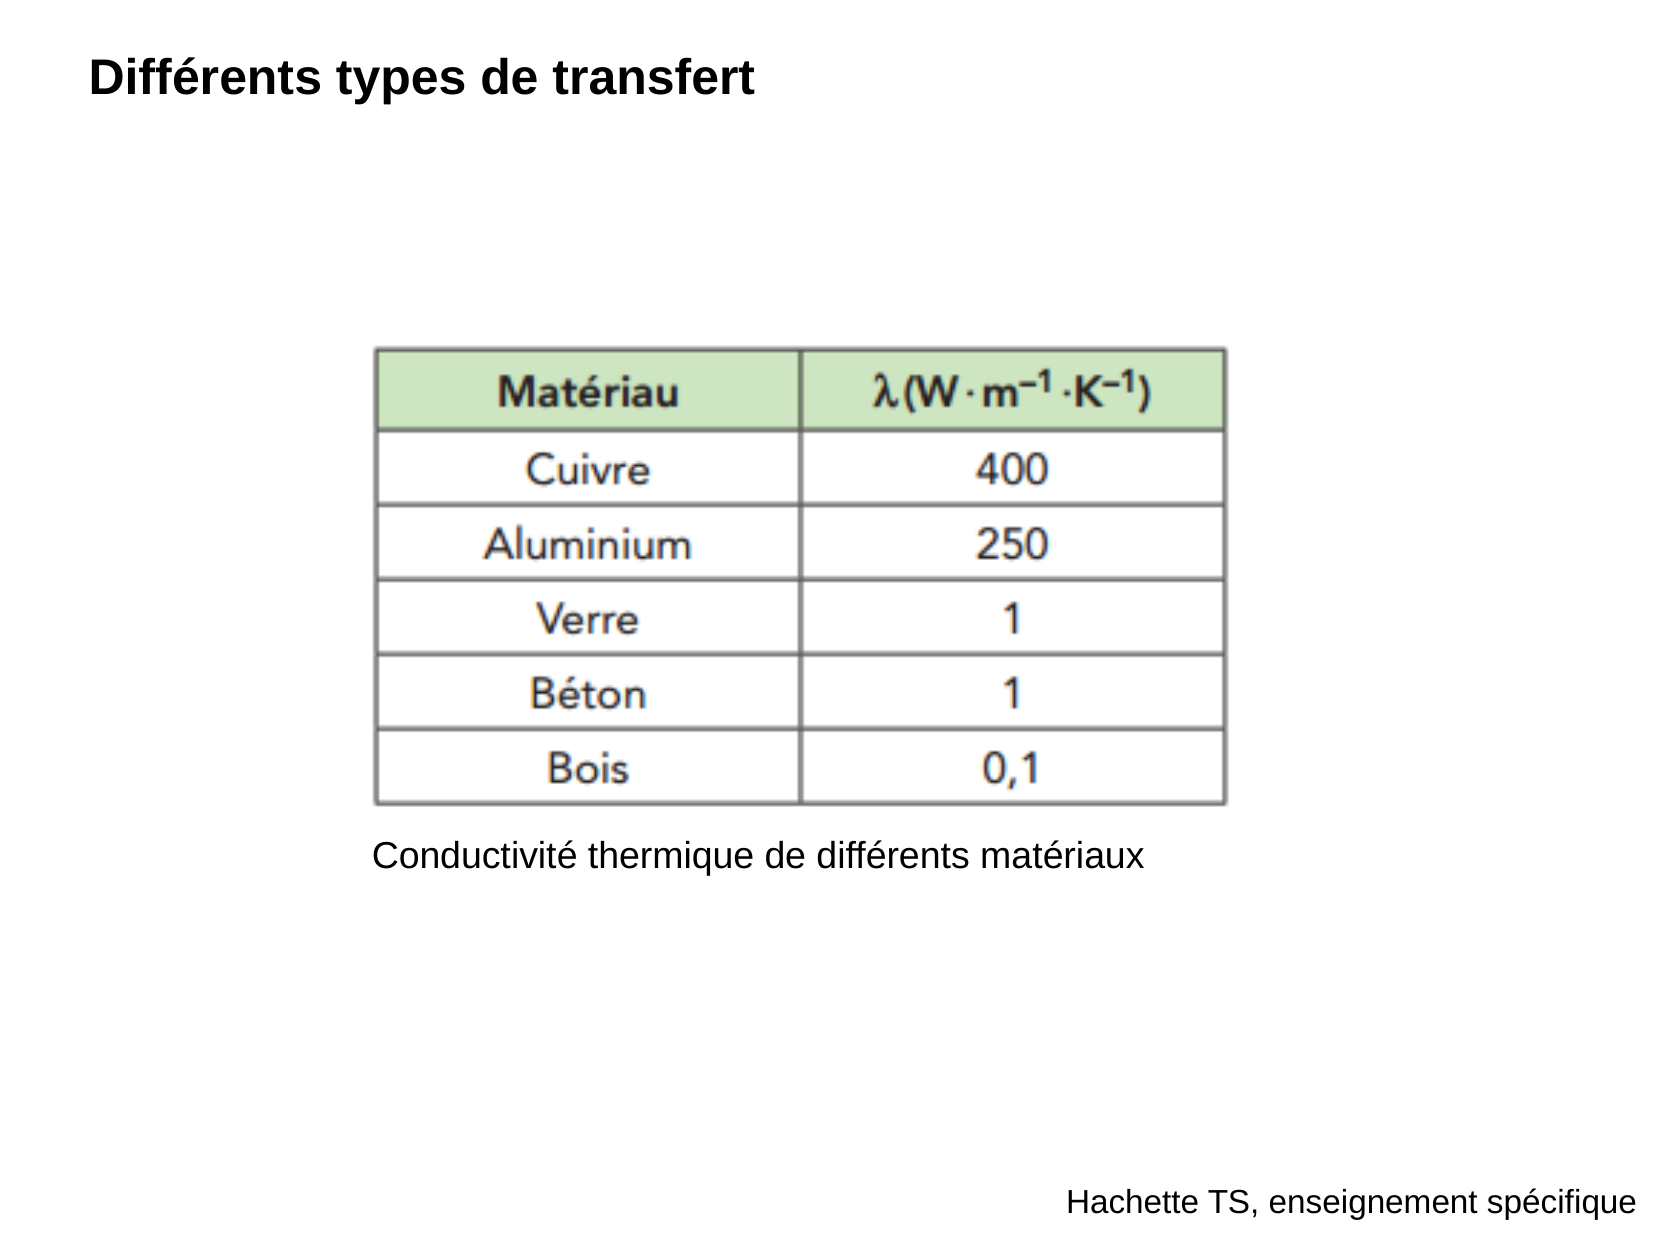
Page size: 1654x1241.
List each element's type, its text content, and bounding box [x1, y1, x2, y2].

picture [357, 330, 1252, 827]
text_box Différents types de transfert [0, 0, 1654, 115]
text_box Conductivité thermique de différents matériaux [357, 826, 1241, 884]
text_box Hachette TS, enseignement spécifique [1051, 1176, 1653, 1229]
